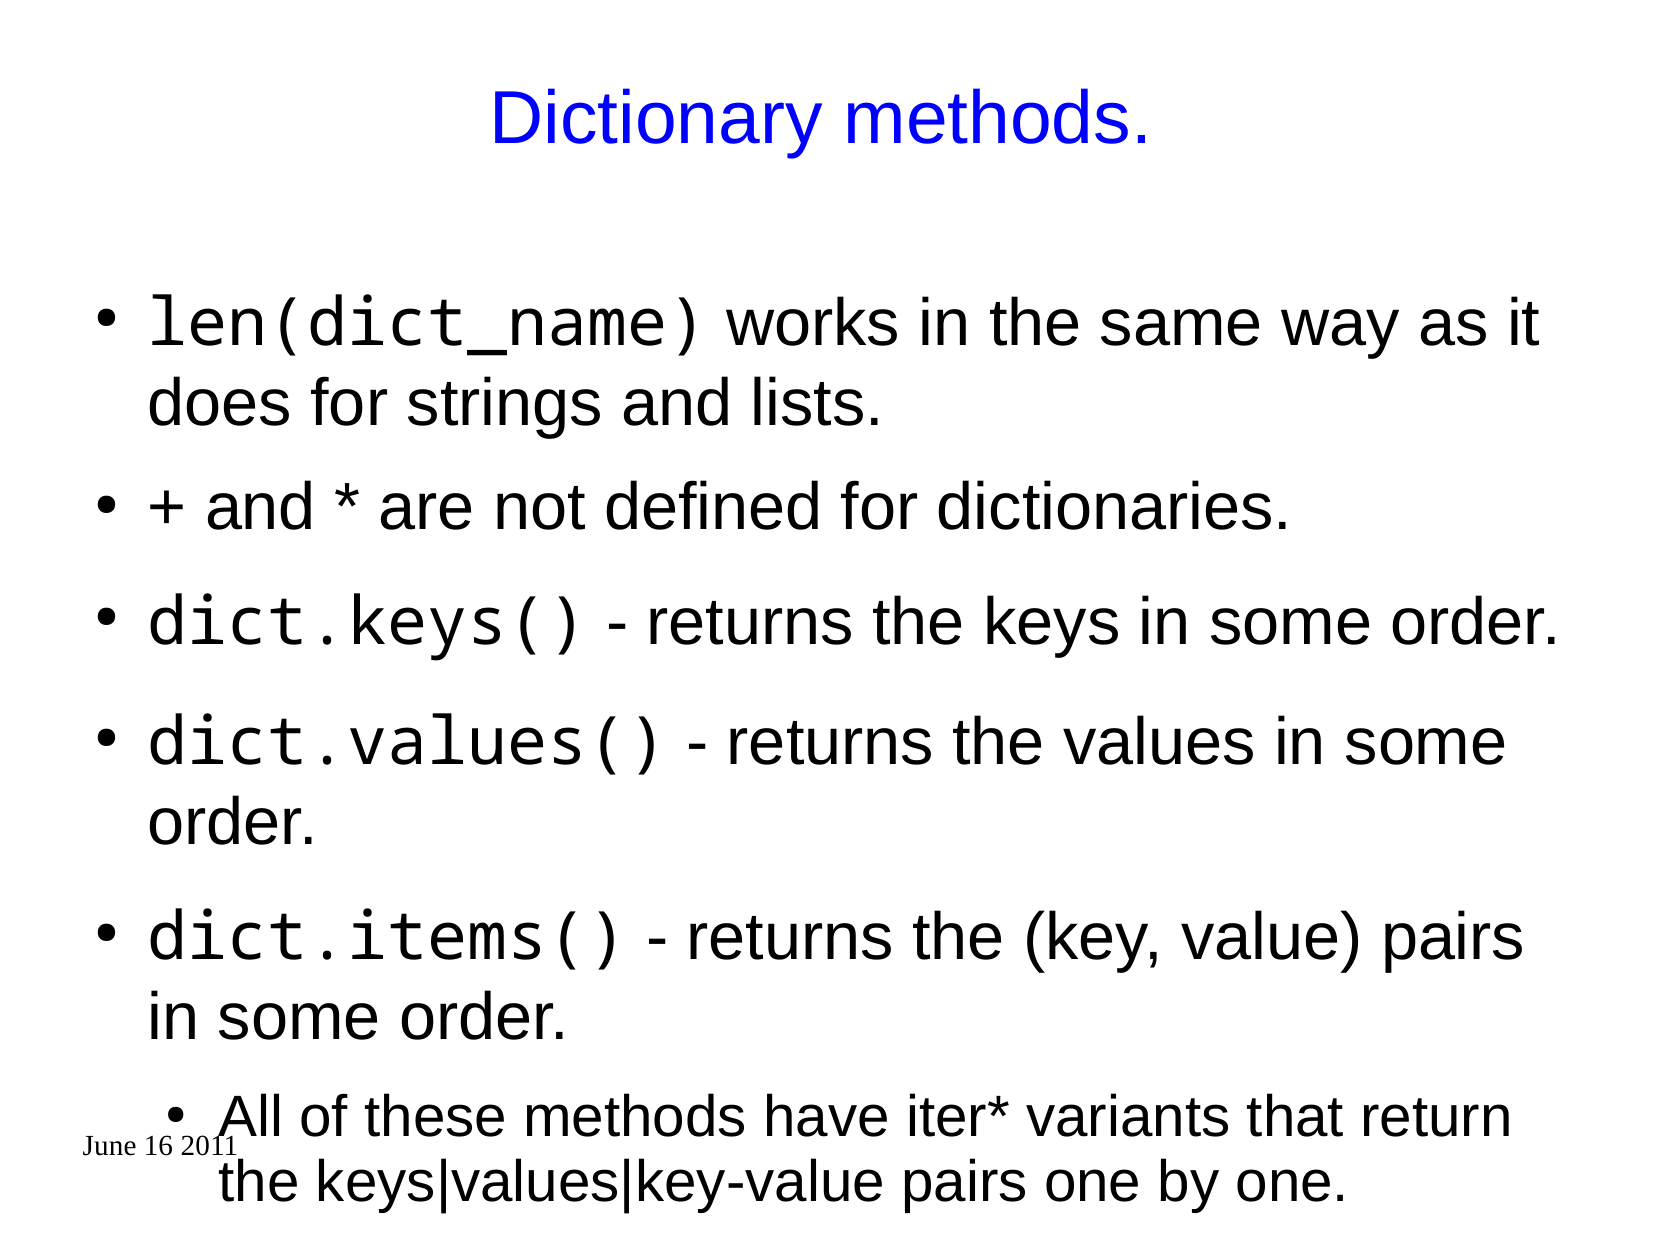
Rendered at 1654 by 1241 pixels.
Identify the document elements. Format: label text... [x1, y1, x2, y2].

title Dictionary methods. [76, 58, 1565, 178]
list len(dict_name) works in the same way as it does for strings and lists. + and * are not defined for dictionaries. dict.keys() - returns the keys in some order. dict.values() - returns the values in some order. dict.items() - returns the (key, value) pairs in some order. All of these methods have iter* variants that return the keys|values|key-value pairs one by one. [76, 274, 1565, 1157]
